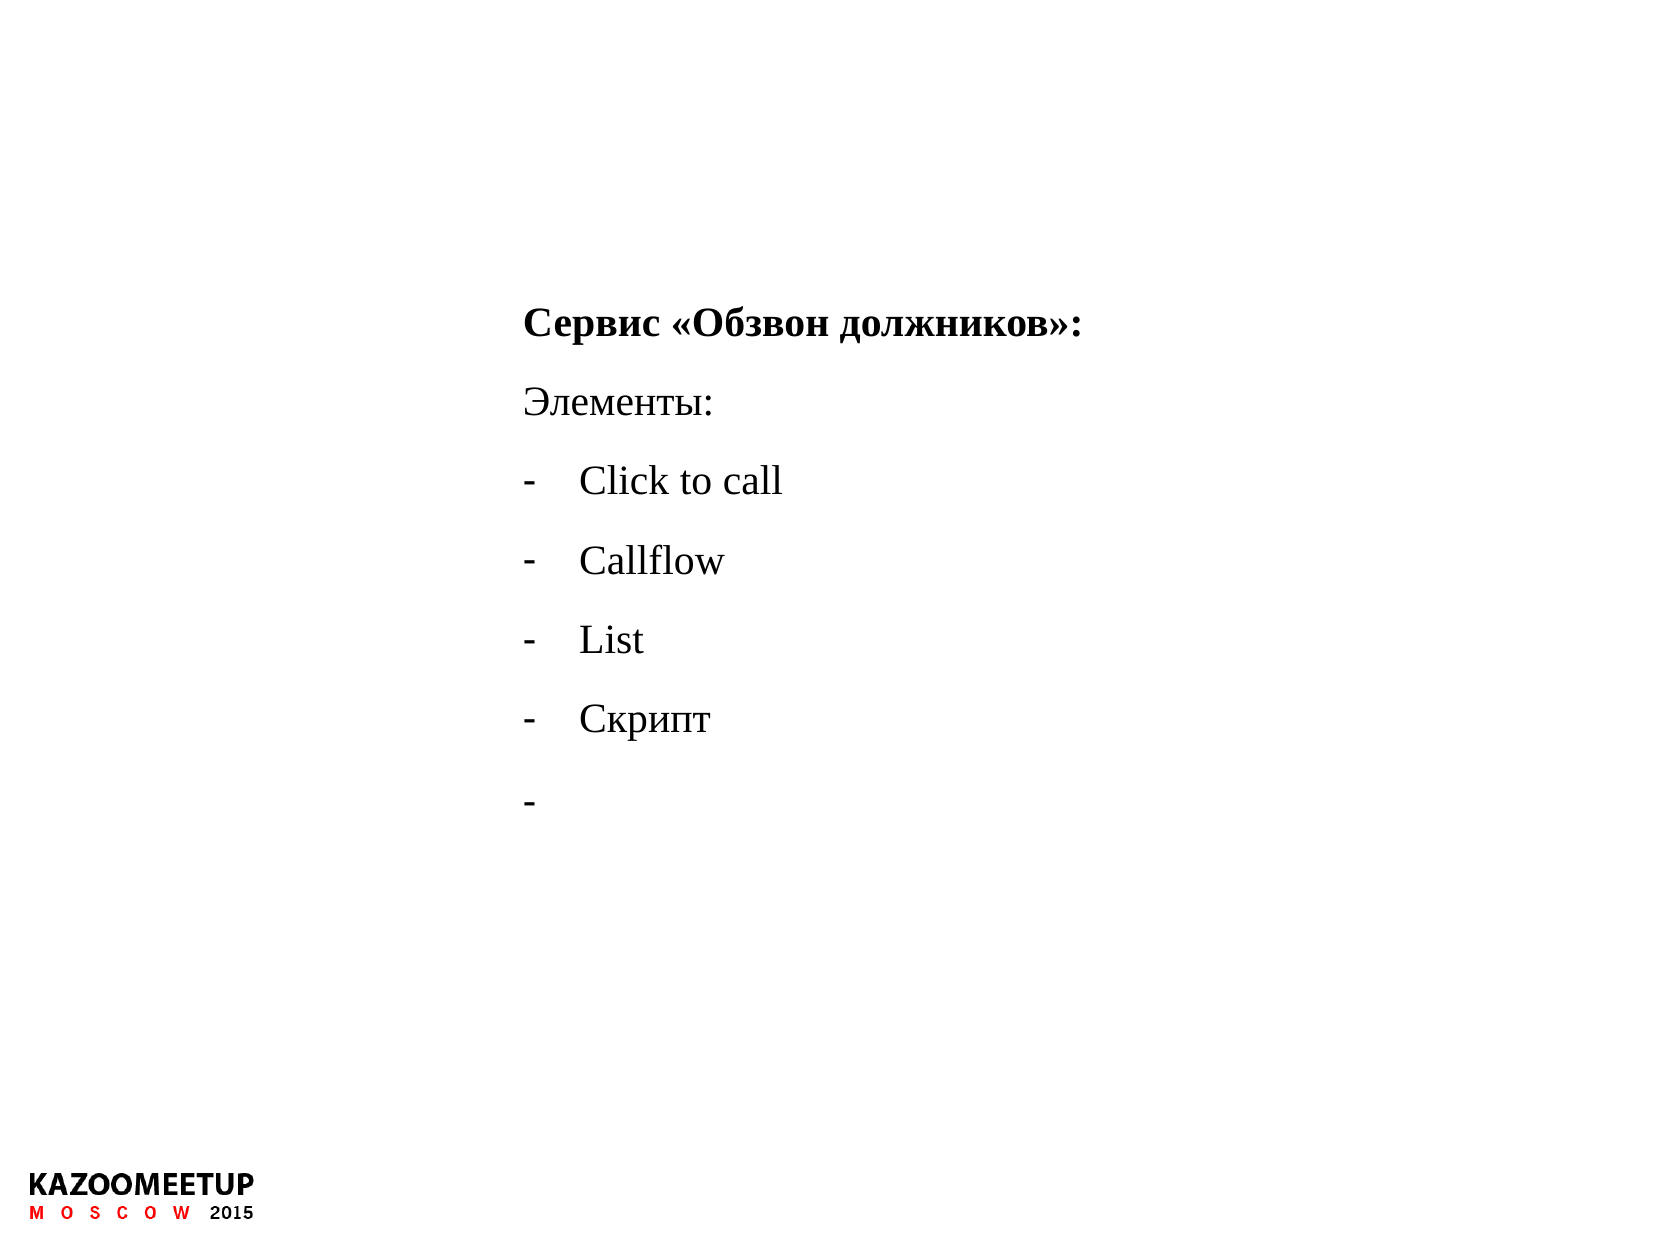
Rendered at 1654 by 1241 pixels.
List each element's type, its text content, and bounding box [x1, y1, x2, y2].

picture [21, 1157, 262, 1233]
subtitle Сервис «Обзвон должников»: Элементы: Click to call Callflow List Скрипт [75, 88, 1564, 1034]
